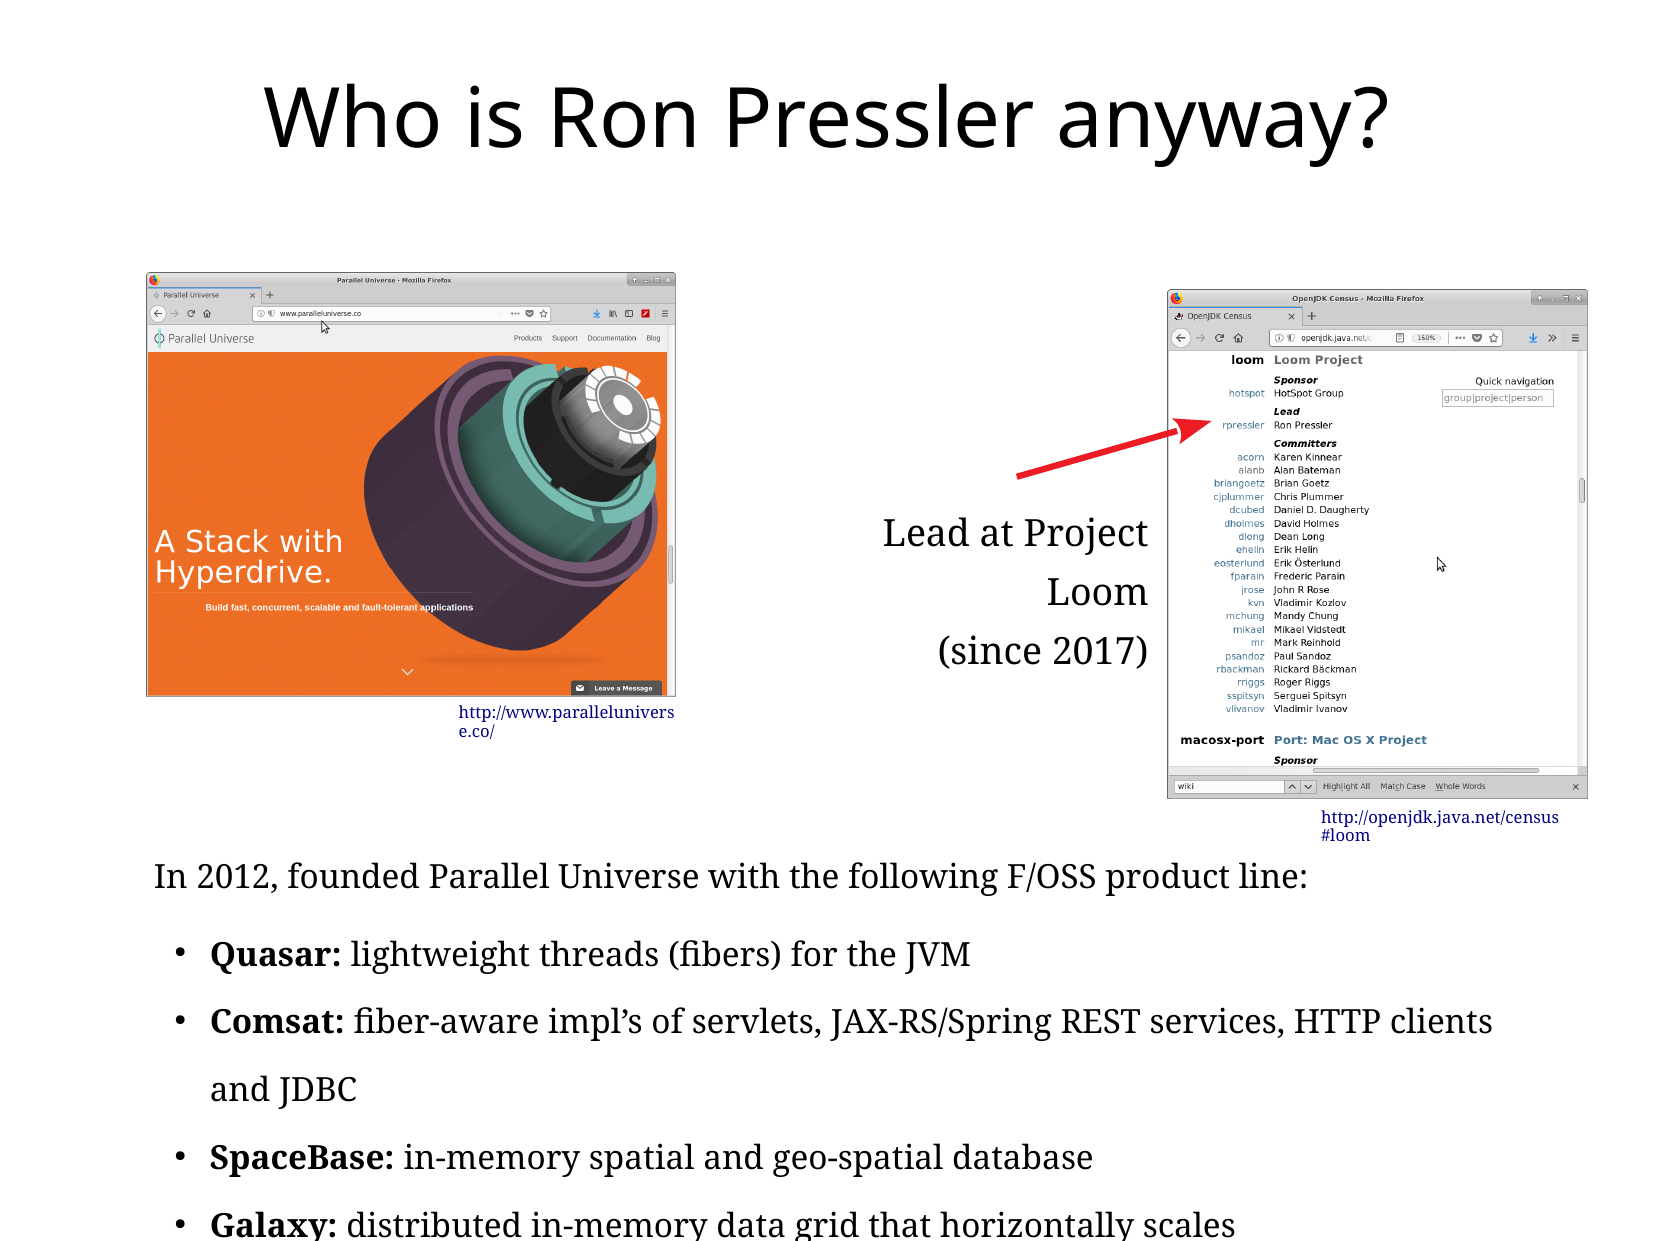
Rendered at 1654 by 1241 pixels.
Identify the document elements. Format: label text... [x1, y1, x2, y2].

text_box http://openjdk.java.net/census#loom [1306, 799, 1581, 841]
text_box http://www.paralleluniverse.co/ [443, 693, 695, 736]
text_box In 2012, founded Parallel Universe with the following F/OSS product line: [139, 822, 1415, 906]
picture [1167, 289, 1588, 799]
text_box Lead at Project Loom (since 2017) [807, 491, 1164, 593]
text_box Quasar: lightweight threads (fibers) for the JVM Comsat: fiber-aware impl’s of servlets, JAX-RS/Spring REST services, HTTP clients and JDBC SpaceBase: in-memory spatial and geo-spatial database Galaxy: distributed in-memory data grid that horizontally scales [159, 855, 1516, 1188]
title Who is Ron Pressler anyway? [82, 49, 1572, 181]
picture [146, 272, 676, 697]
